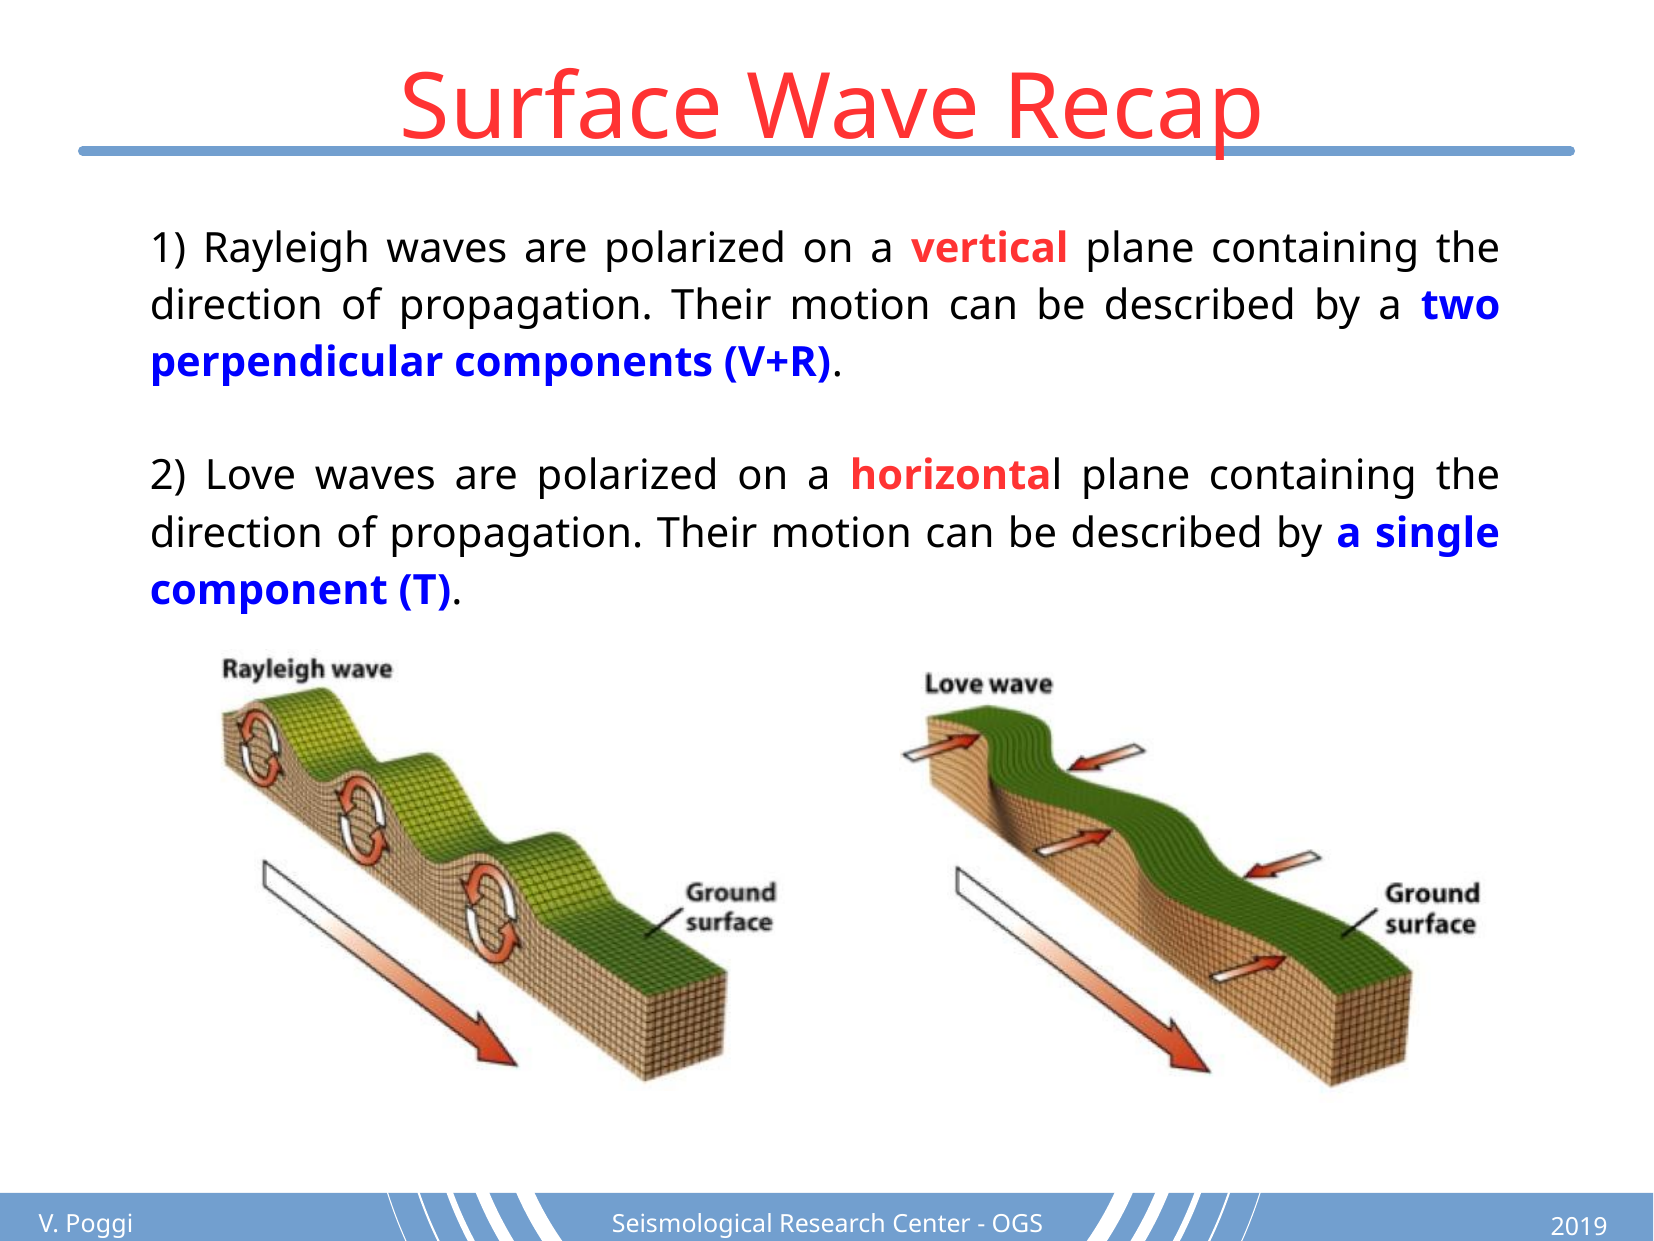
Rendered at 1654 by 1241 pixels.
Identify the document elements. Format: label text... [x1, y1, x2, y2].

text_box Surface Wave Recap [90, 33, 1576, 155]
picture [899, 661, 1500, 1103]
picture [195, 649, 796, 1091]
text_box 1) Rayleigh waves are polarized on a vertical plane containing the direction of propagation. Their motion can be described by a two perpendicular components (V+R). 2) Love waves are polarized on a horizontal plane containing the direction of propagation. Their motion can be described by a single component (T). [135, 210, 1516, 564]
